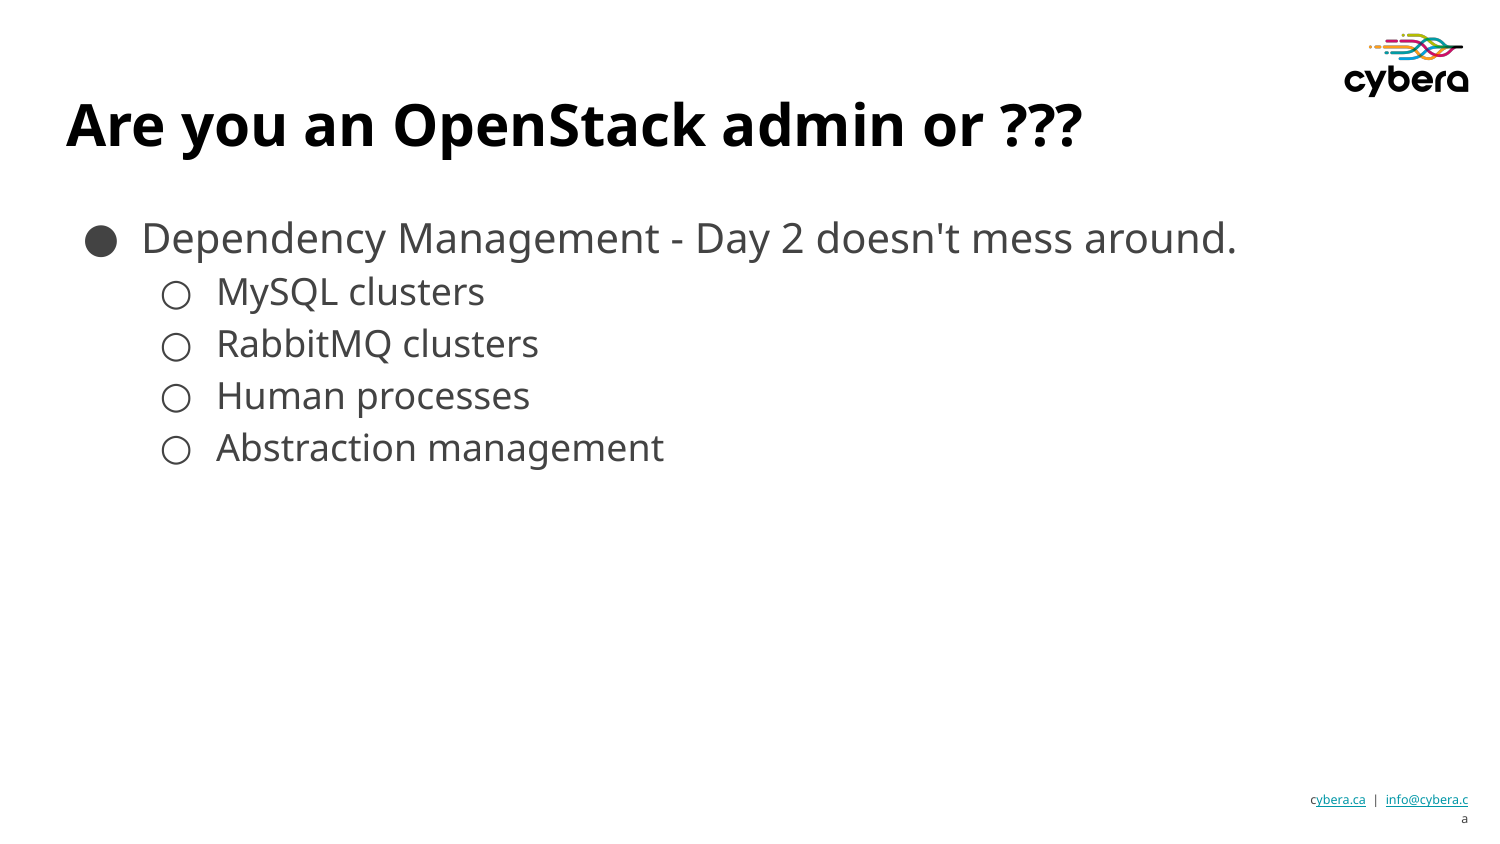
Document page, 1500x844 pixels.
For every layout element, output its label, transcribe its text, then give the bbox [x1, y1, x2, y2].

title Are you an OpenStack admin or ??? [51, 72, 1314, 167]
list Dependency Management - Day 2 doesn't mess around. MySQL clusters RabbitMQ clusters Human processes Abstraction management [51, 189, 1451, 750]
picture [1344, 33, 1469, 98]
